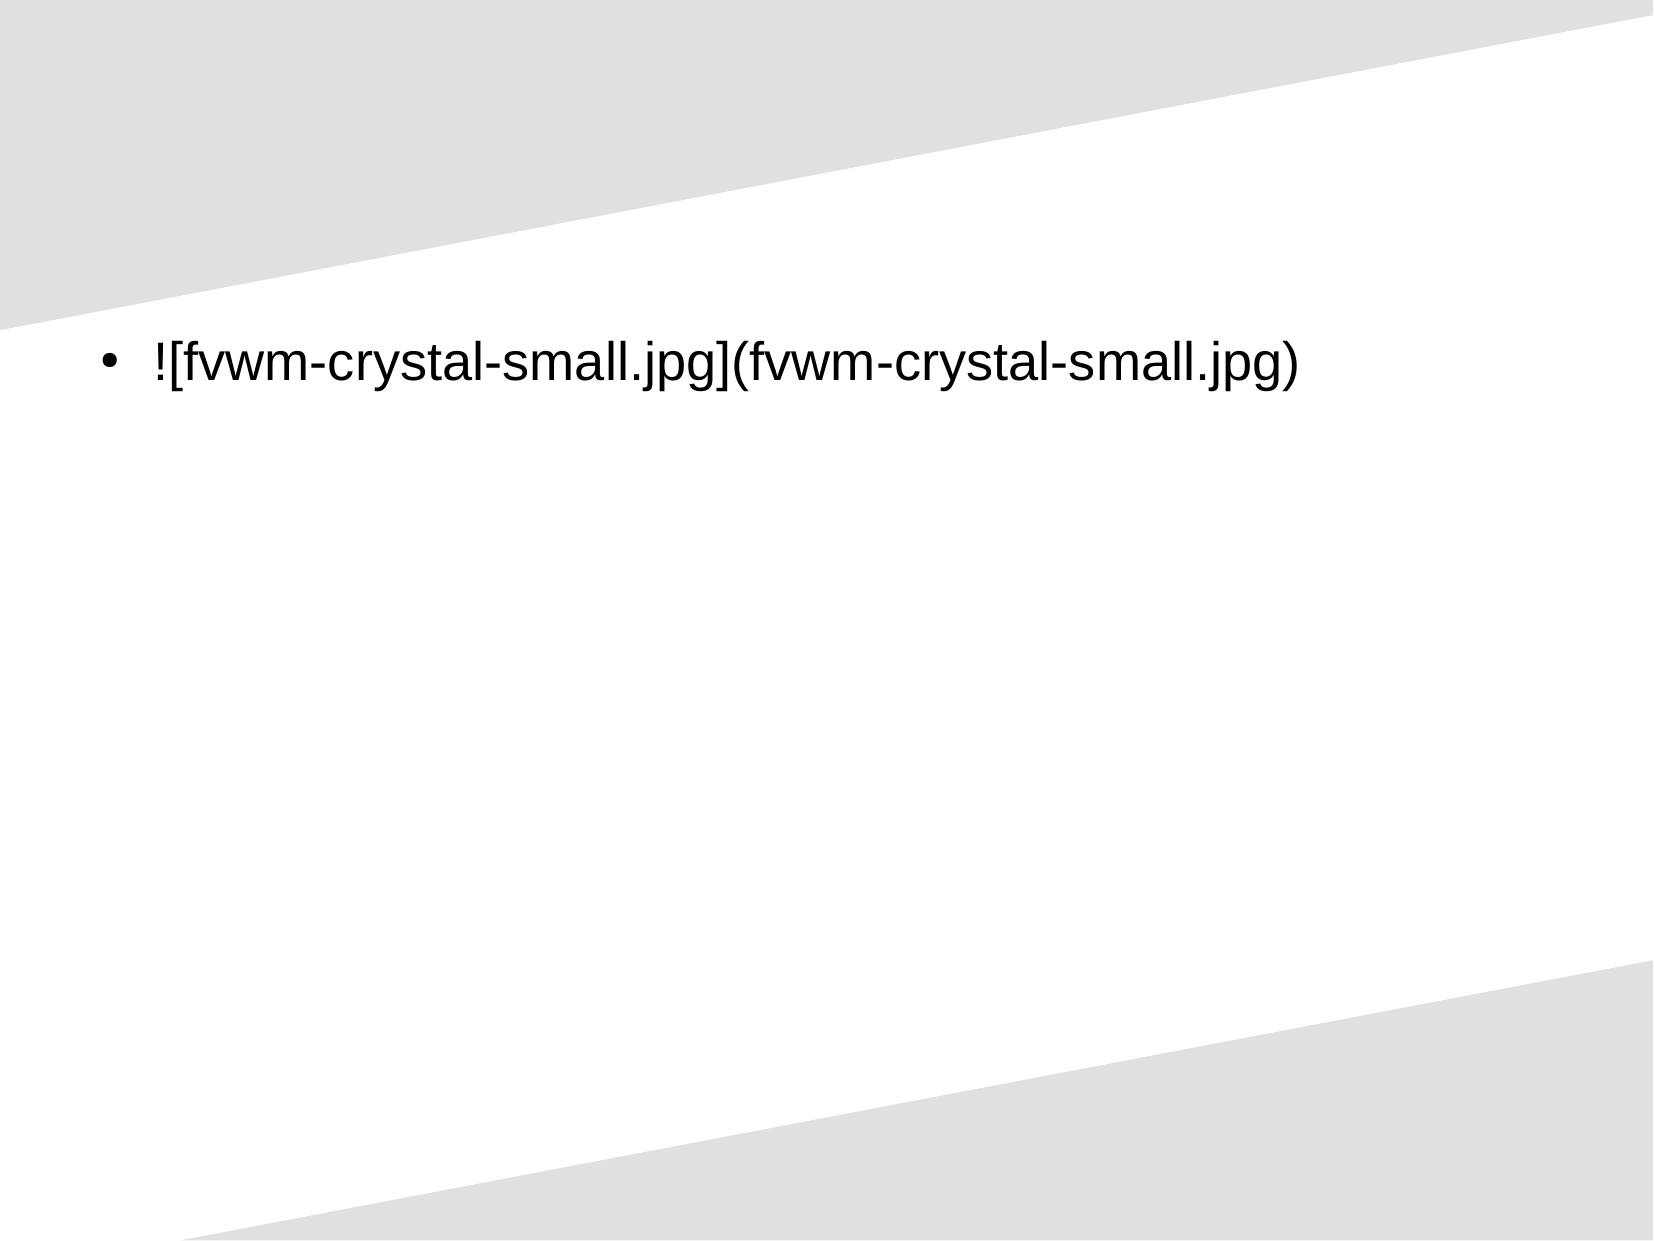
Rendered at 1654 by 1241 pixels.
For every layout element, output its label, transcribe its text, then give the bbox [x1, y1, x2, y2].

list ![fvwm-crystal-small.jpg](fvwm-crystal-small.jpg) [82, 331, 1538, 1052]
